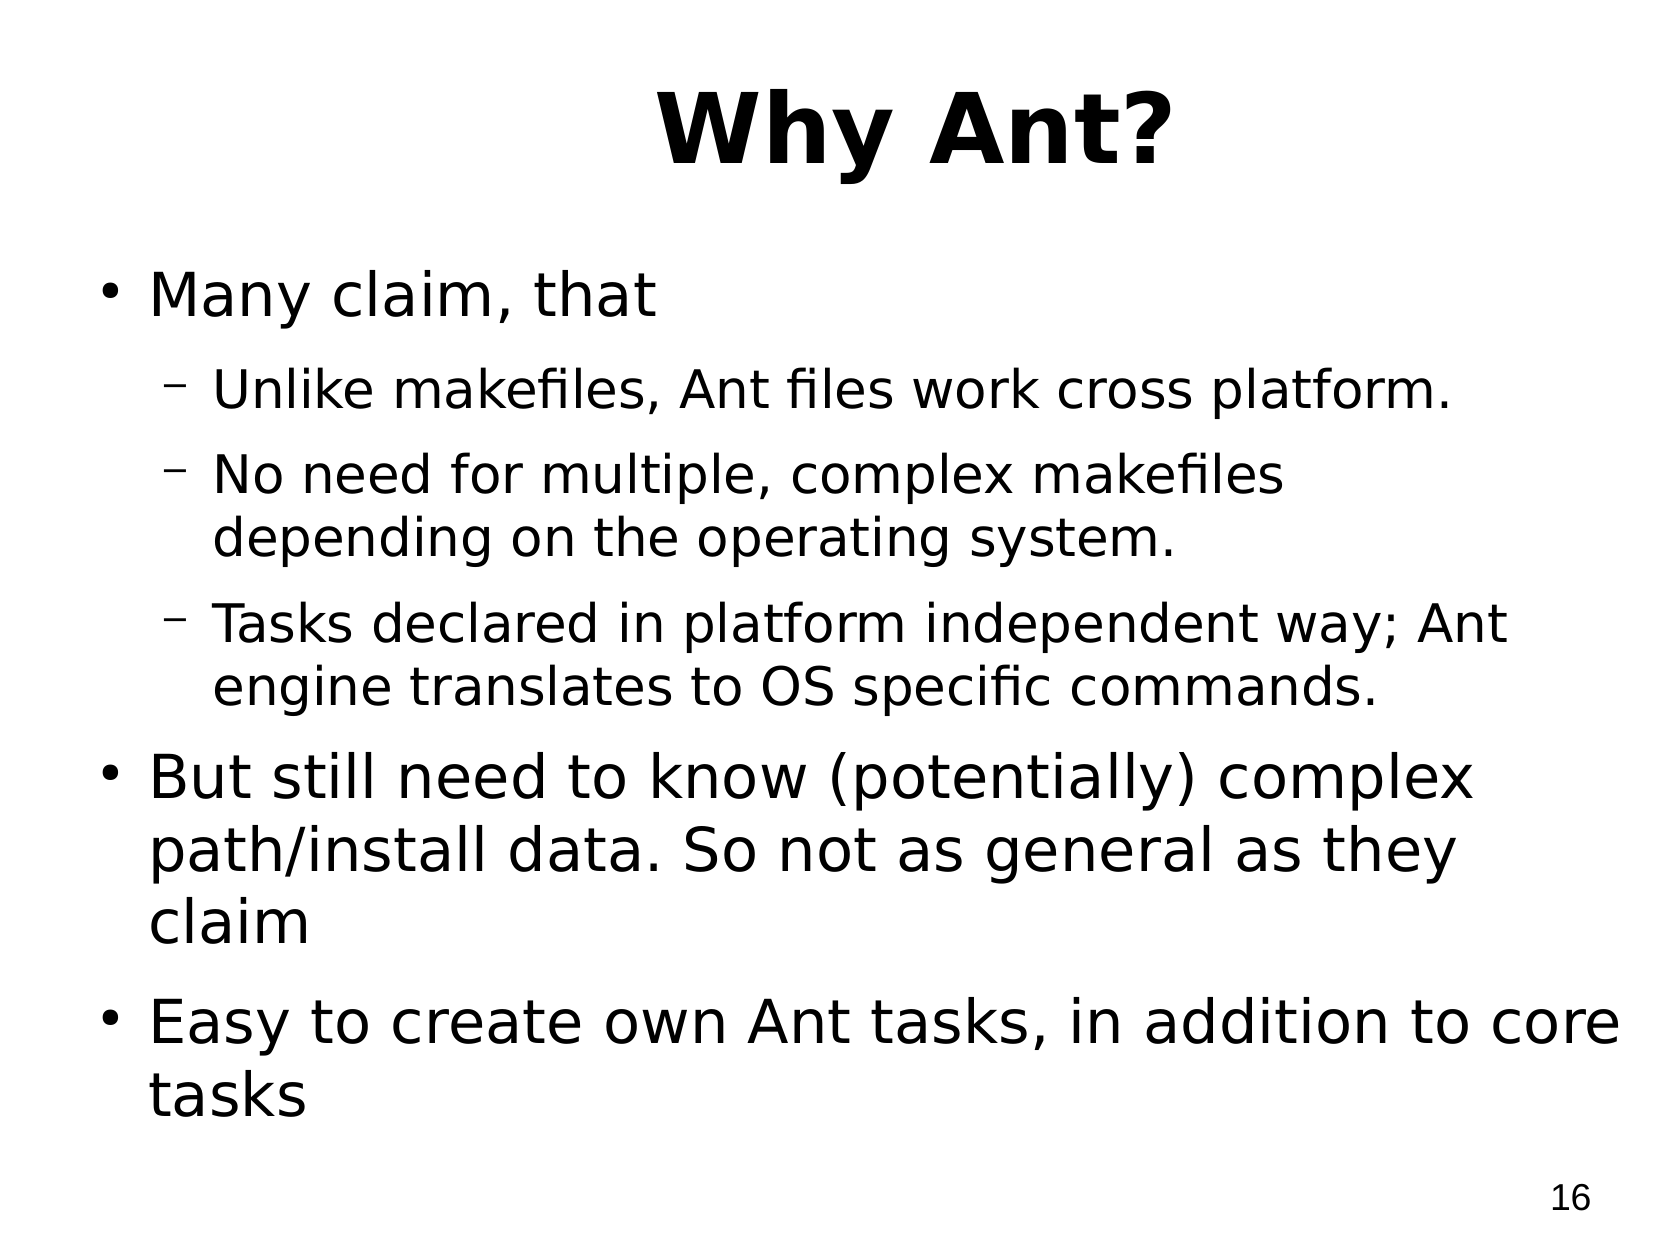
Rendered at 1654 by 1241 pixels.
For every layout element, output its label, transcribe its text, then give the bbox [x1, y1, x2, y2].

list Many claim, that Unlike makefiles, Ant files work cross platform. No need for multiple, complex makefiles depending on the operating system. Tasks declared in platform independent way; Ant engine translates to OS specific commands. But still need to know (potentially) complex path/install data. So not as general as they claim Easy to create own Ant tasks, in addition to core tasks [68, 248, 1654, 1144]
title Why Ant? [234, 41, 1599, 207]
